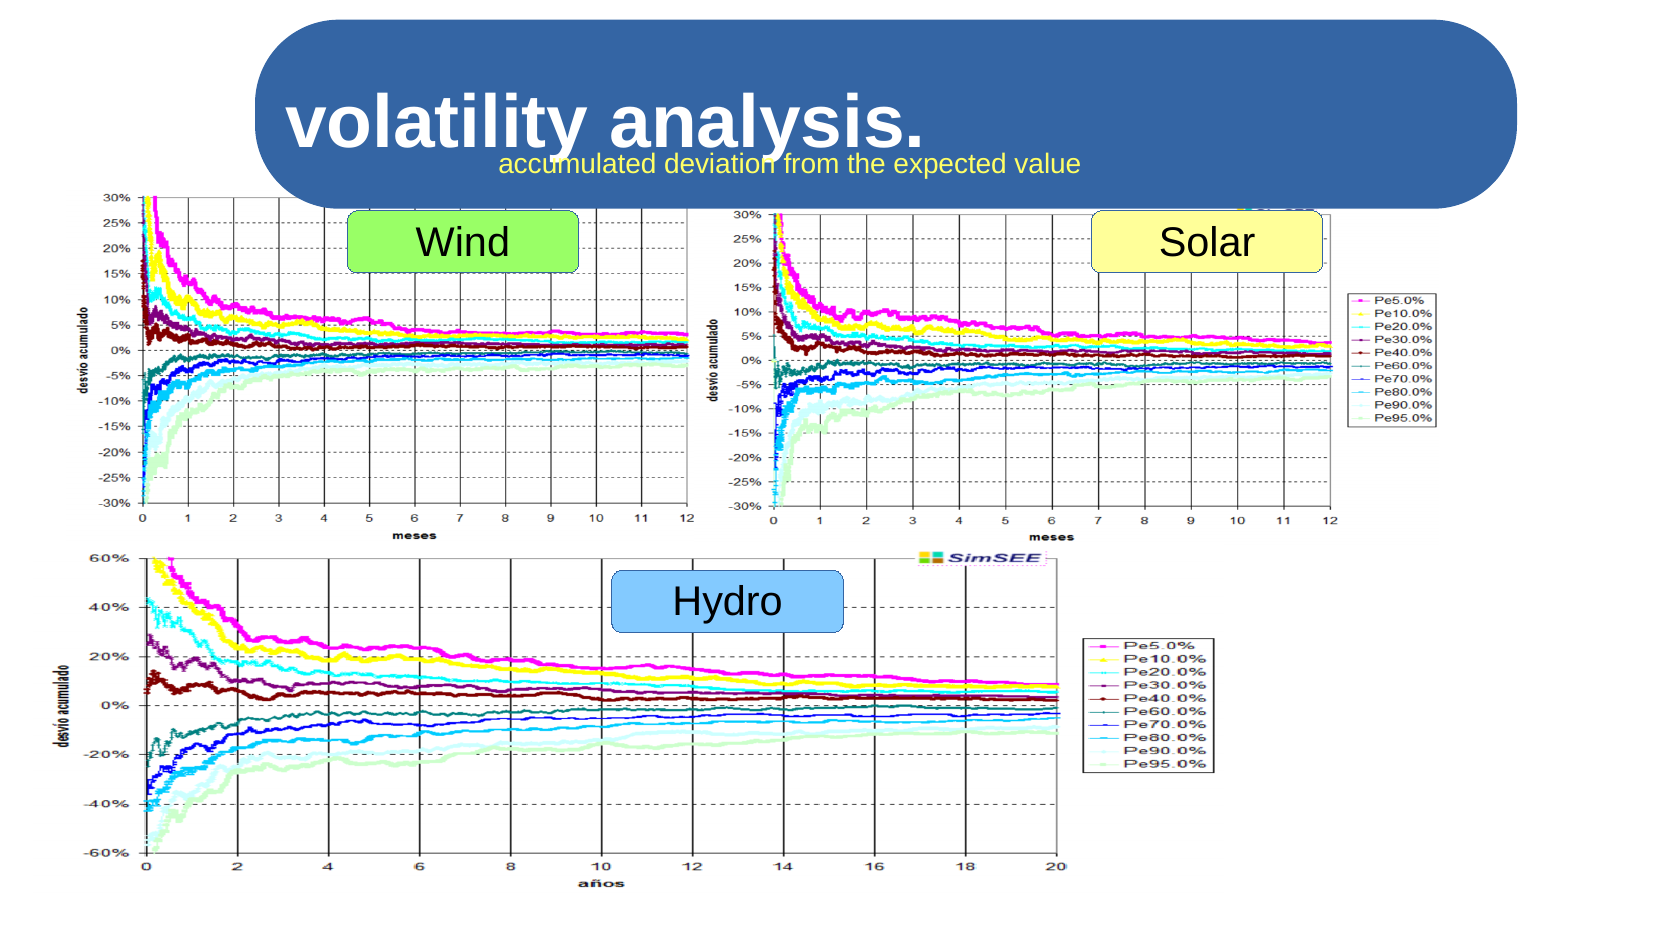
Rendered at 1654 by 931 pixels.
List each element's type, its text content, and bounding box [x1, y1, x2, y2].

text_box accumulated deviation from the expected value [483, 141, 1366, 184]
picture [33, 185, 1439, 893]
text_box volatility analysis. [255, 19, 1518, 196]
text_box Solar [1091, 210, 1323, 273]
text_box Hydro [611, 570, 844, 633]
text_box Wind [347, 210, 579, 273]
